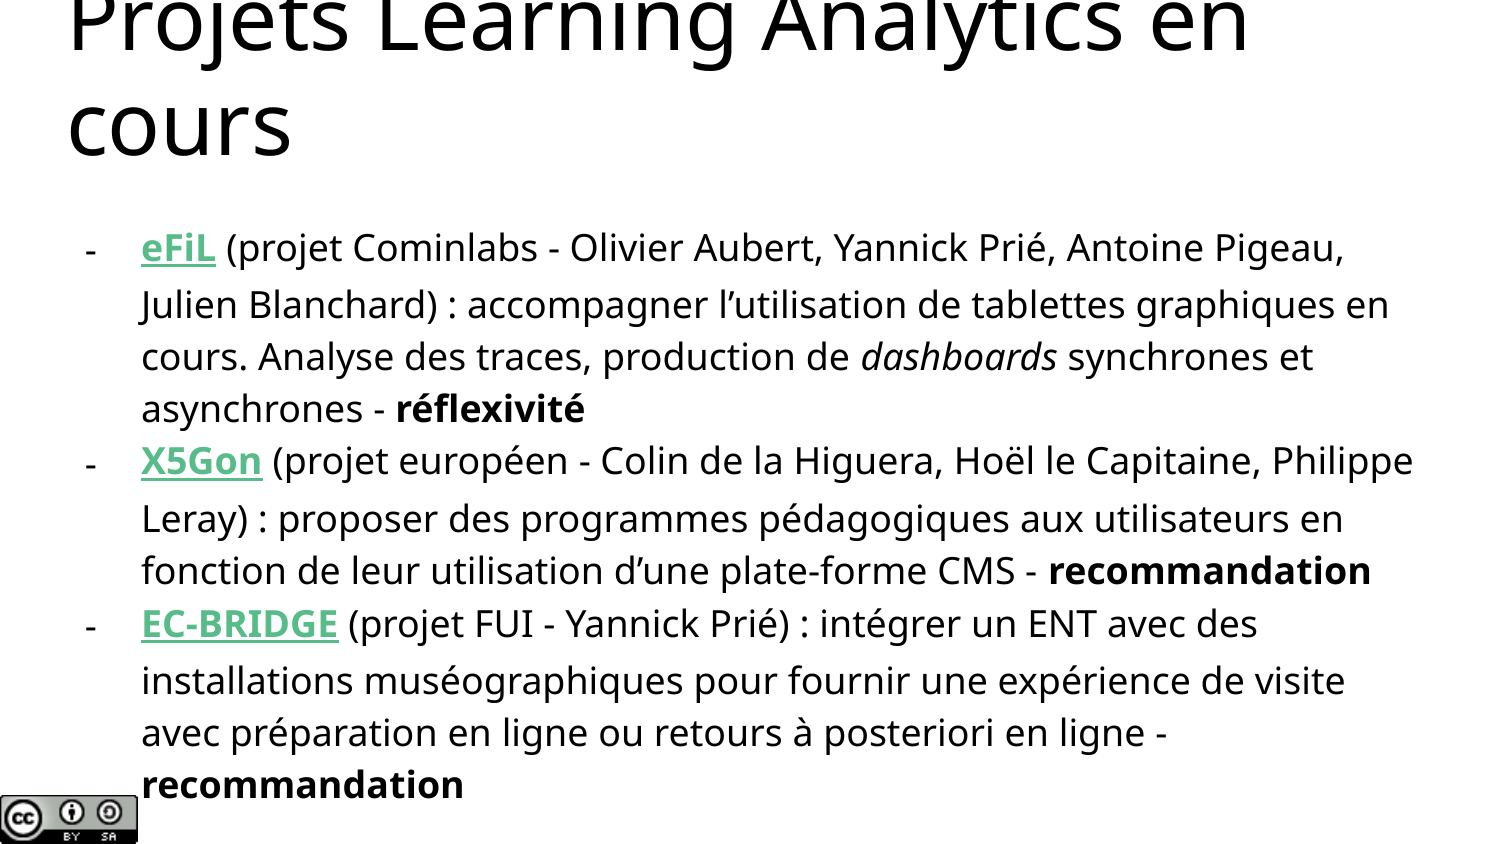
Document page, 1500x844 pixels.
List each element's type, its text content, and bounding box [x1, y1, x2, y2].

list eFiL (projet Cominlabs - Olivier Aubert, Yannick Prié, Antoine Pigeau, Julien Blanchard) : accompagner l’utilisation de tablettes graphiques en cours. Analyse des traces, production de dashboards synchrones et asynchrones - réflexivité X5Gon (projet européen - Colin de la Higuera, Hoël le Capitaine, Philippe Leray) : proposer des programmes pédagogiques aux utilisateurs en fonction de leur utilisation d’une plate-forme CMS - recommandation EC-BRIDGE (projet FUI - Yannick Prié) : intégrer un ENT avec des installations muséographiques pour fournir une expérience de visite avec préparation en ligne ou retours à posteriori en ligne - recommandation [51, 200, 1449, 752]
picture [0, 795, 138, 844]
title Projets Learning Analytics en cours [51, 51, 1449, 189]
